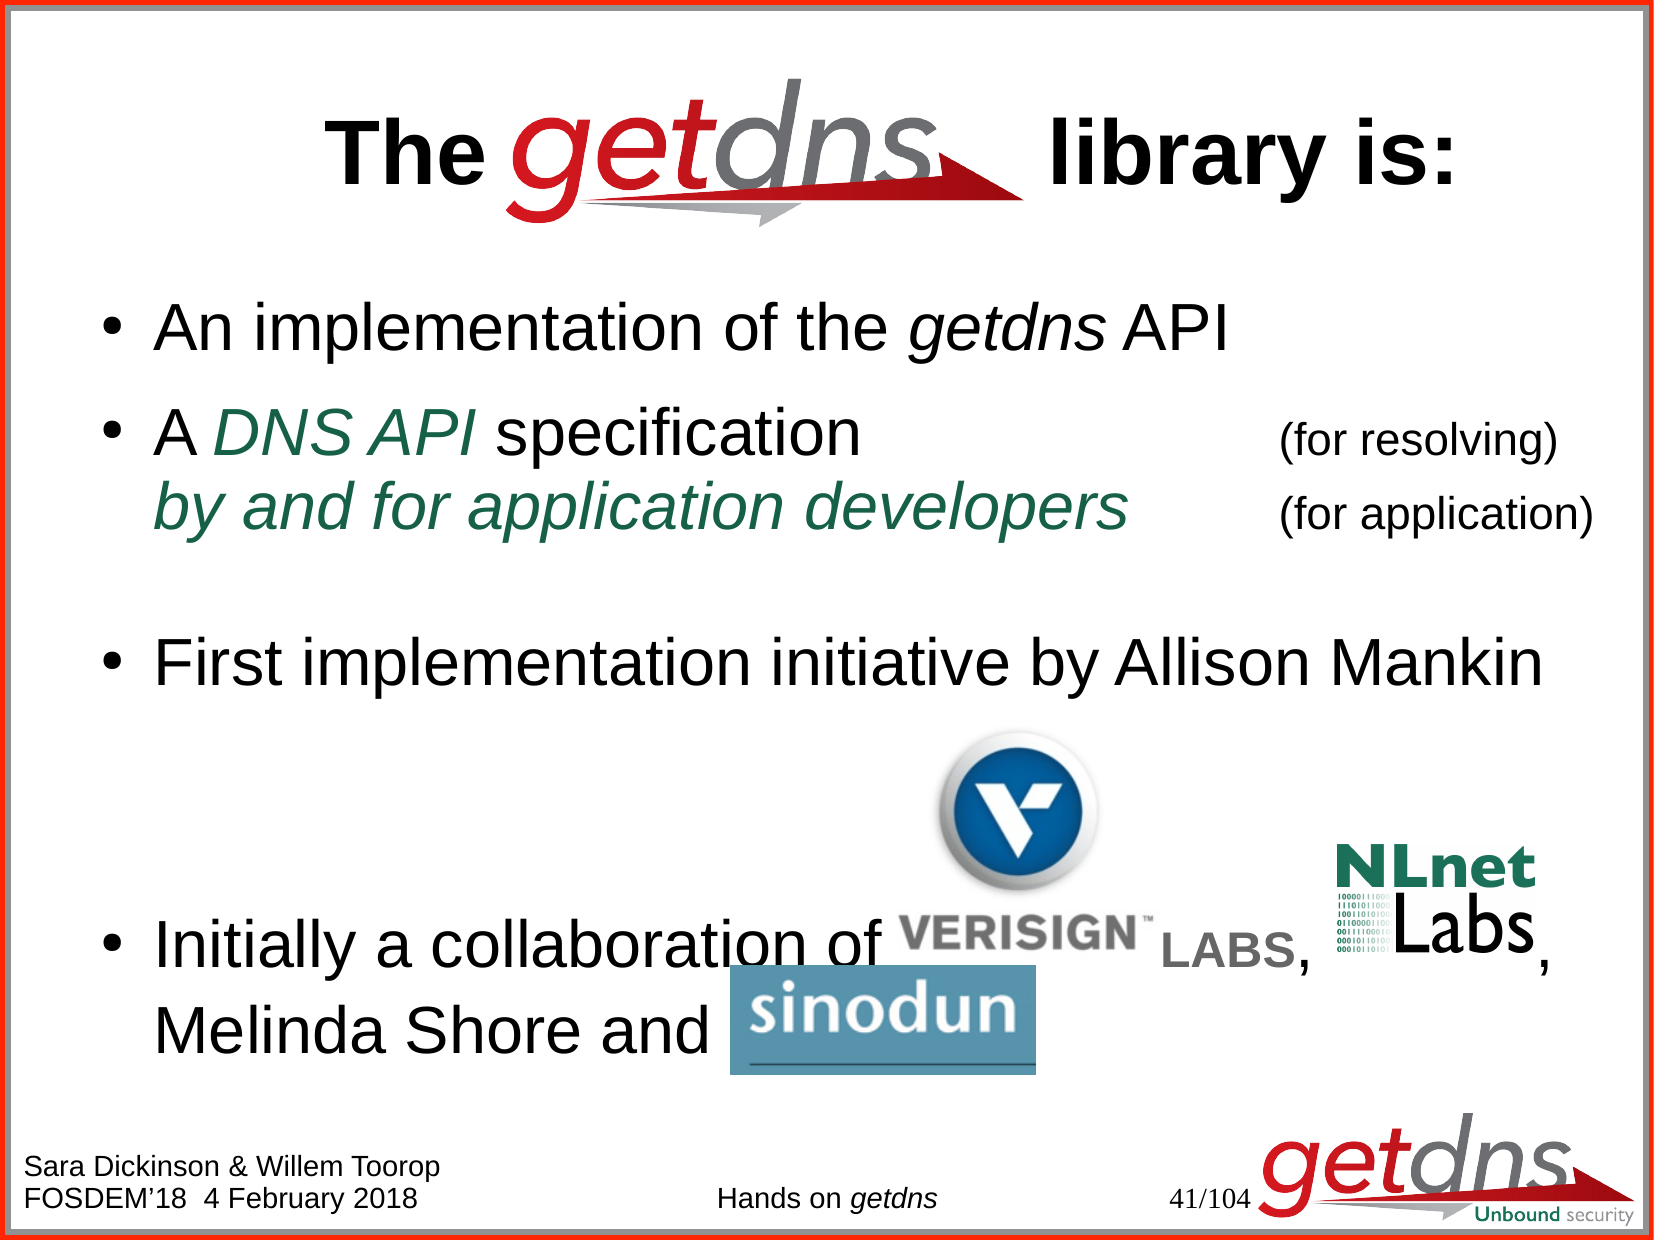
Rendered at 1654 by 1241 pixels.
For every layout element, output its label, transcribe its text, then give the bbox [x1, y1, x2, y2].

picture [730, 965, 1036, 1075]
picture [1251, 1205, 1642, 1232]
picture [1337, 844, 1535, 953]
list An implementation of the getdns API A DNS API specification (for resolving) by and for application developers (for application) First implementation initiative by Allison Mankin Initially a collaboration of LABS, , Melinda Shore and [82, 290, 1654, 1205]
title The library is: [324, 49, 1642, 257]
